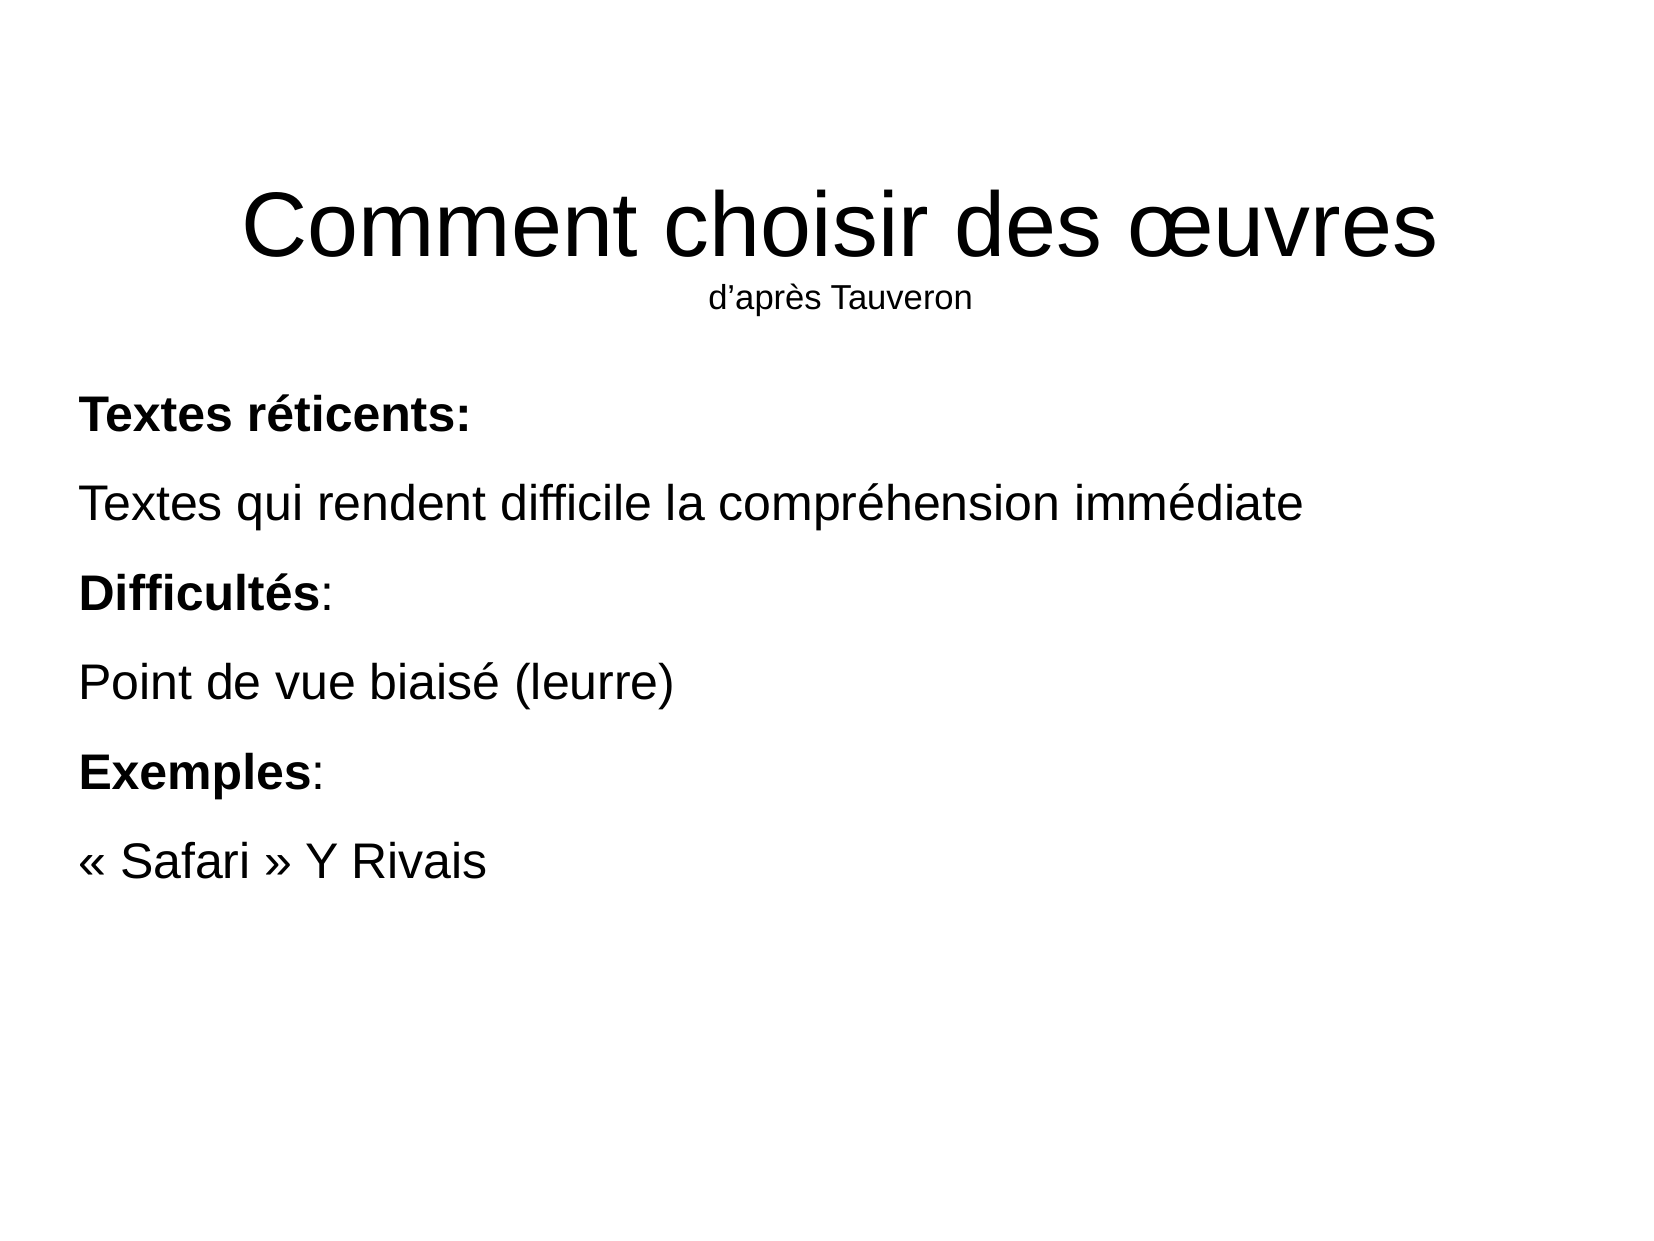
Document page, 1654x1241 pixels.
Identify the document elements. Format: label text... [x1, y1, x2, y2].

title Comment choisir des œuvres d’après Tauveron [151, 165, 1530, 298]
list Textes réticents: Textes qui rendent difficile la compréhension immédiate Difficultés: Point de vue biaisé (leurre) Exemples: « Safari » Y Rivais [78, 381, 1603, 1154]
